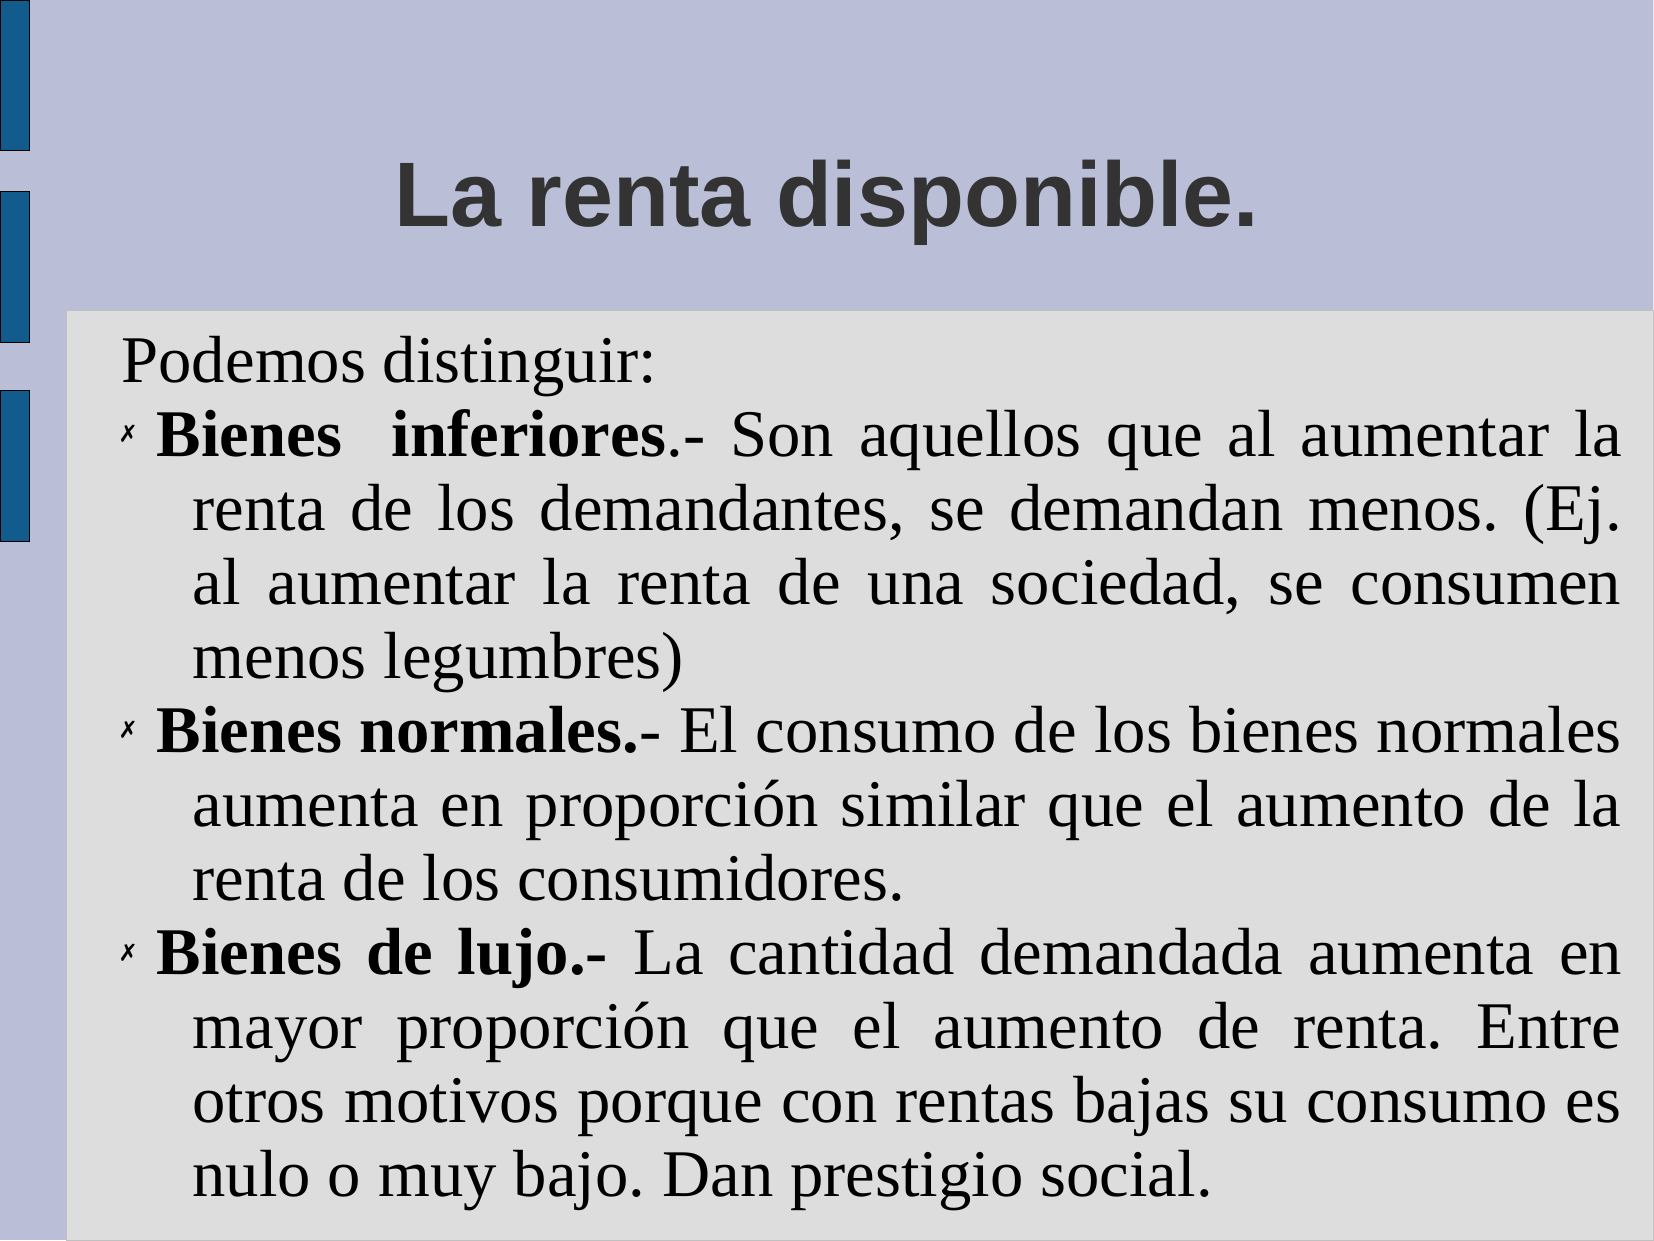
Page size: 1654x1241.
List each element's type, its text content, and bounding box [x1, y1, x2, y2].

title La renta disponible. [121, 98, 1534, 291]
subtitle Podemos distinguir: Bienes inferiores.- Son aquellos que al aumentar la renta de los demandantes, se demandan menos. (Ej. al aumentar la renta de una sociedad, se consumen menos legumbres) Bienes normales.- El consumo de los bienes normales aumenta en proporción similar que el aumento de la renta de los consumidores. Bienes de lujo.- La cantidad demandada aumenta en mayor proporción que el aumento de renta. Entre otros motivos porque con rentas bajas su consumo es nulo o muy bajo. Dan prestigio social. [121, 293, 1625, 1241]
